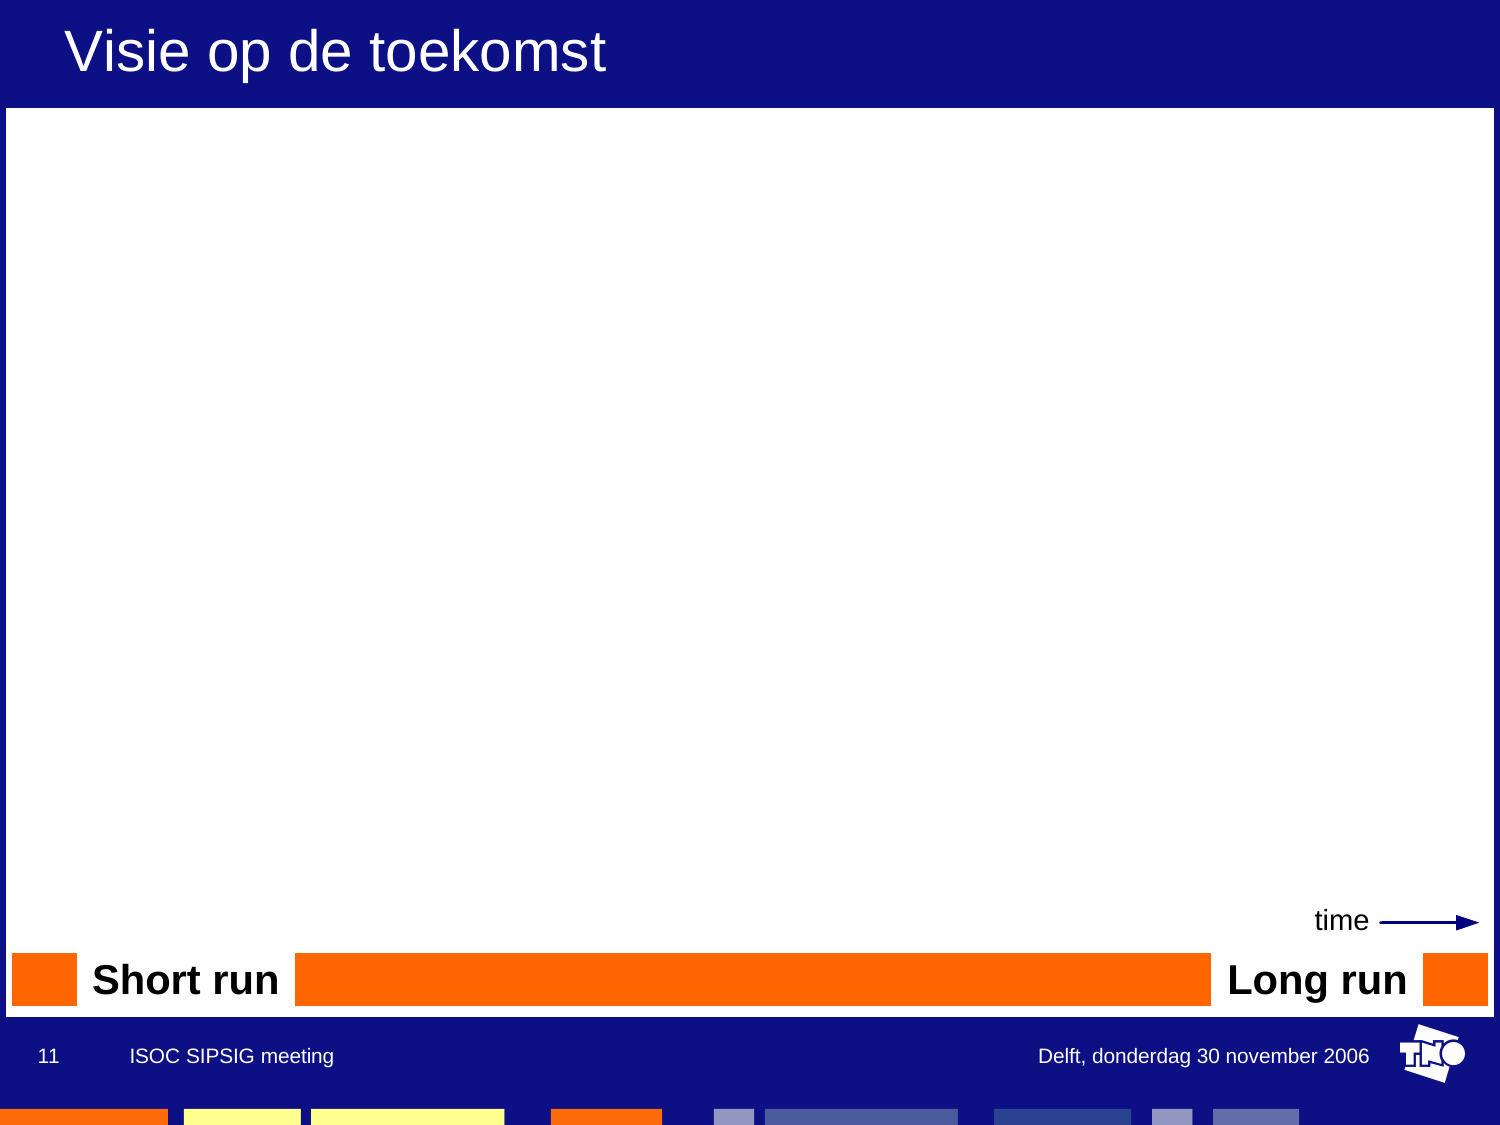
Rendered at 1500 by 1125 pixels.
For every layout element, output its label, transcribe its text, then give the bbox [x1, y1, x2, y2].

picture [1400, 1024, 1465, 1083]
title Visie op de toekomst [64, 19, 1305, 102]
picture [0, 105, 1500, 1020]
